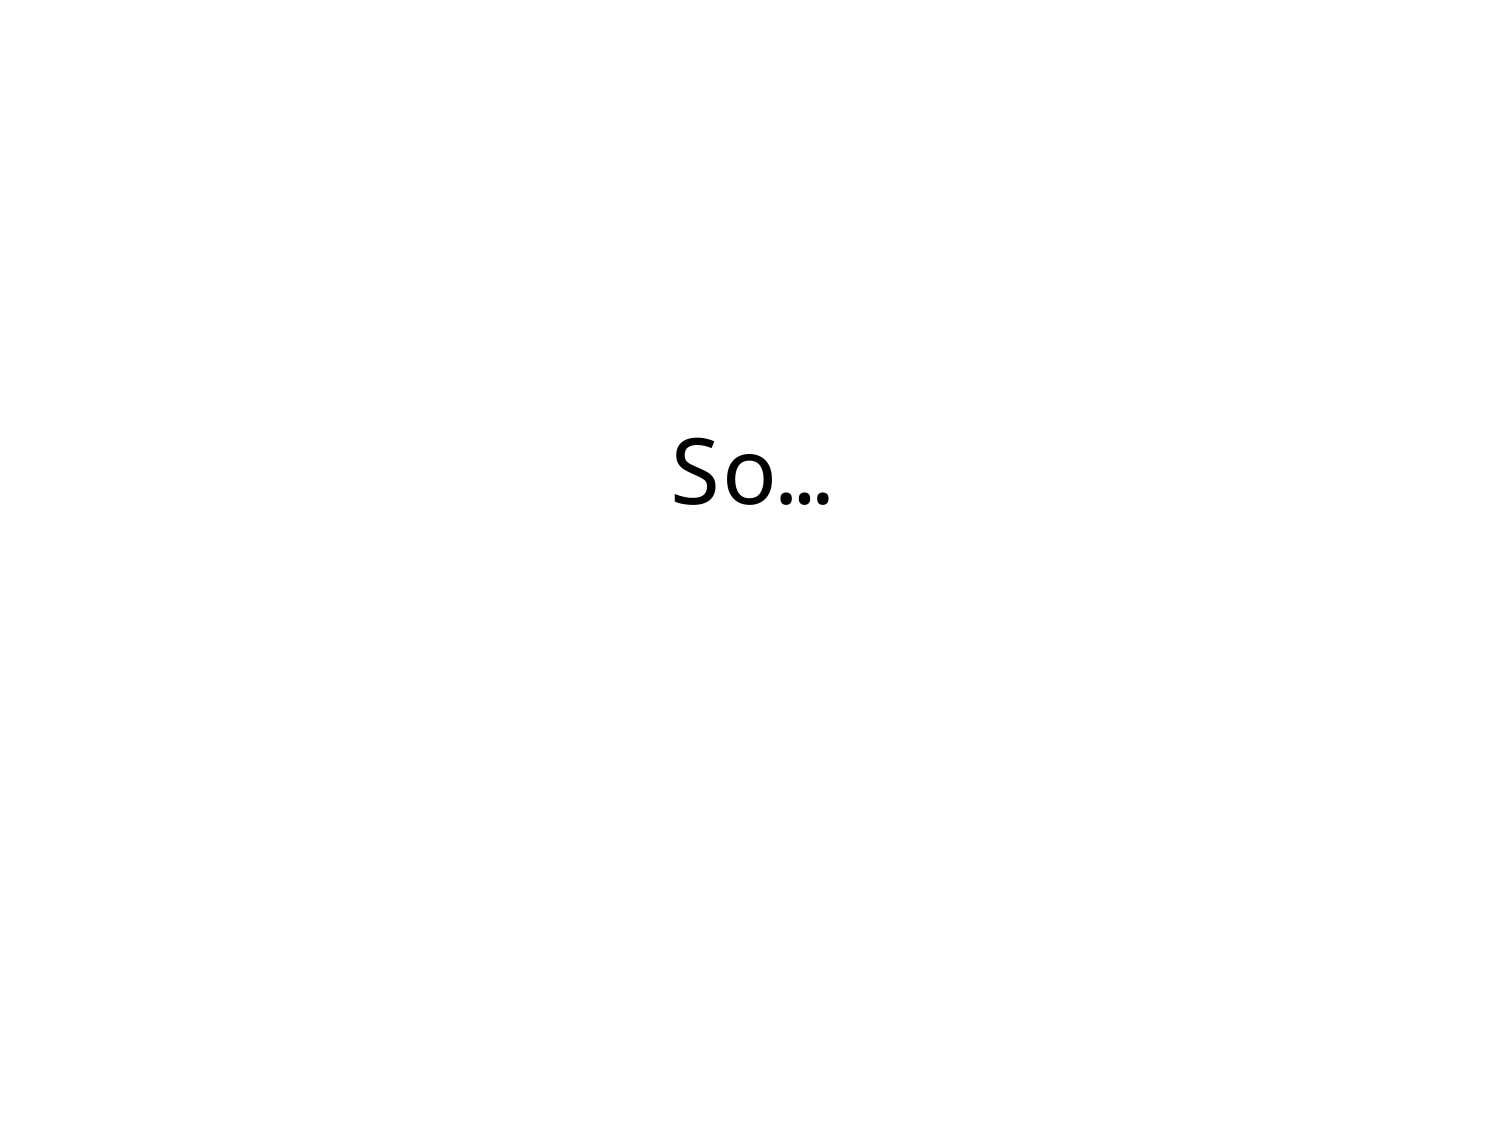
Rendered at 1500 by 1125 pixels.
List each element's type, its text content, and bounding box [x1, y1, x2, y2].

title So… [112, 374, 1388, 563]
